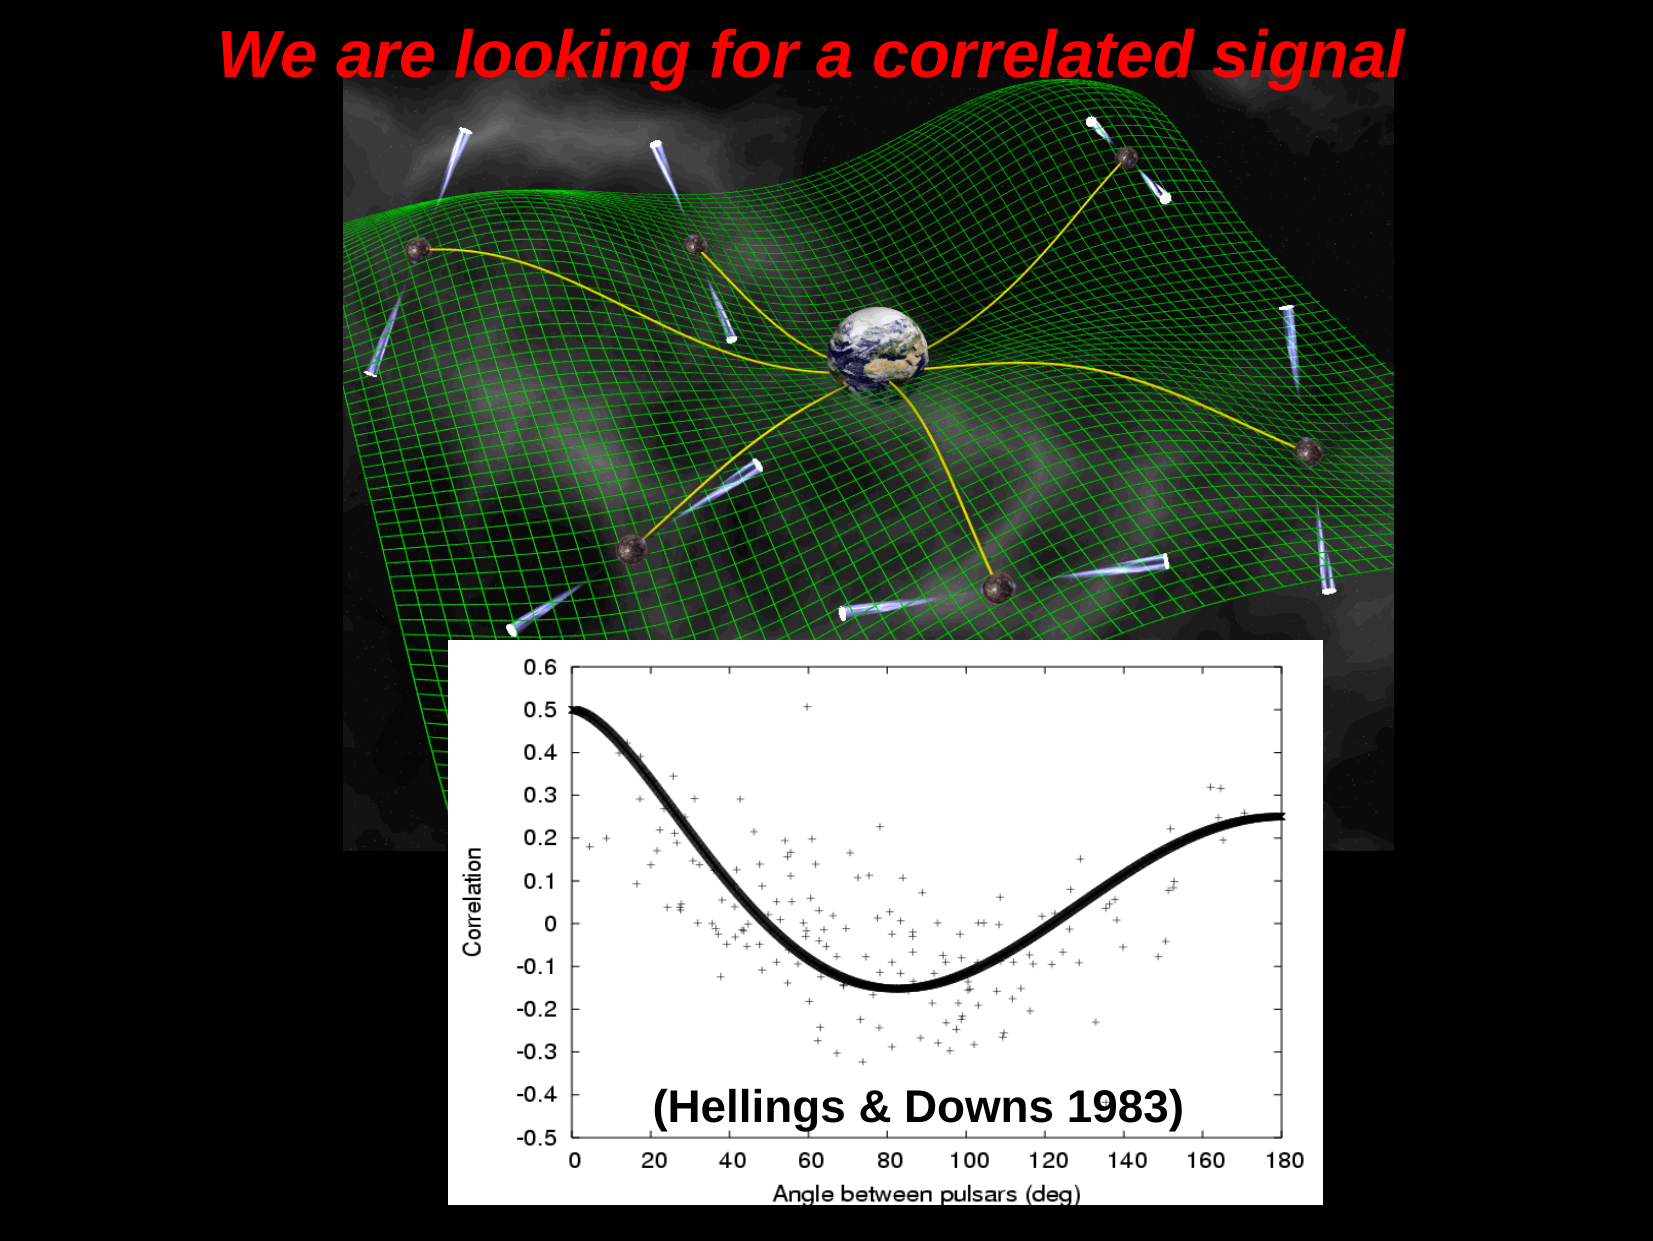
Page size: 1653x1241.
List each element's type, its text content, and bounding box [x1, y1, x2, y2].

text_box We are looking for a correlated signal [182, 24, 1426, 92]
text_box (Hellings & Downs 1983) [637, 1076, 1382, 1188]
picture [343, 92, 1394, 1205]
